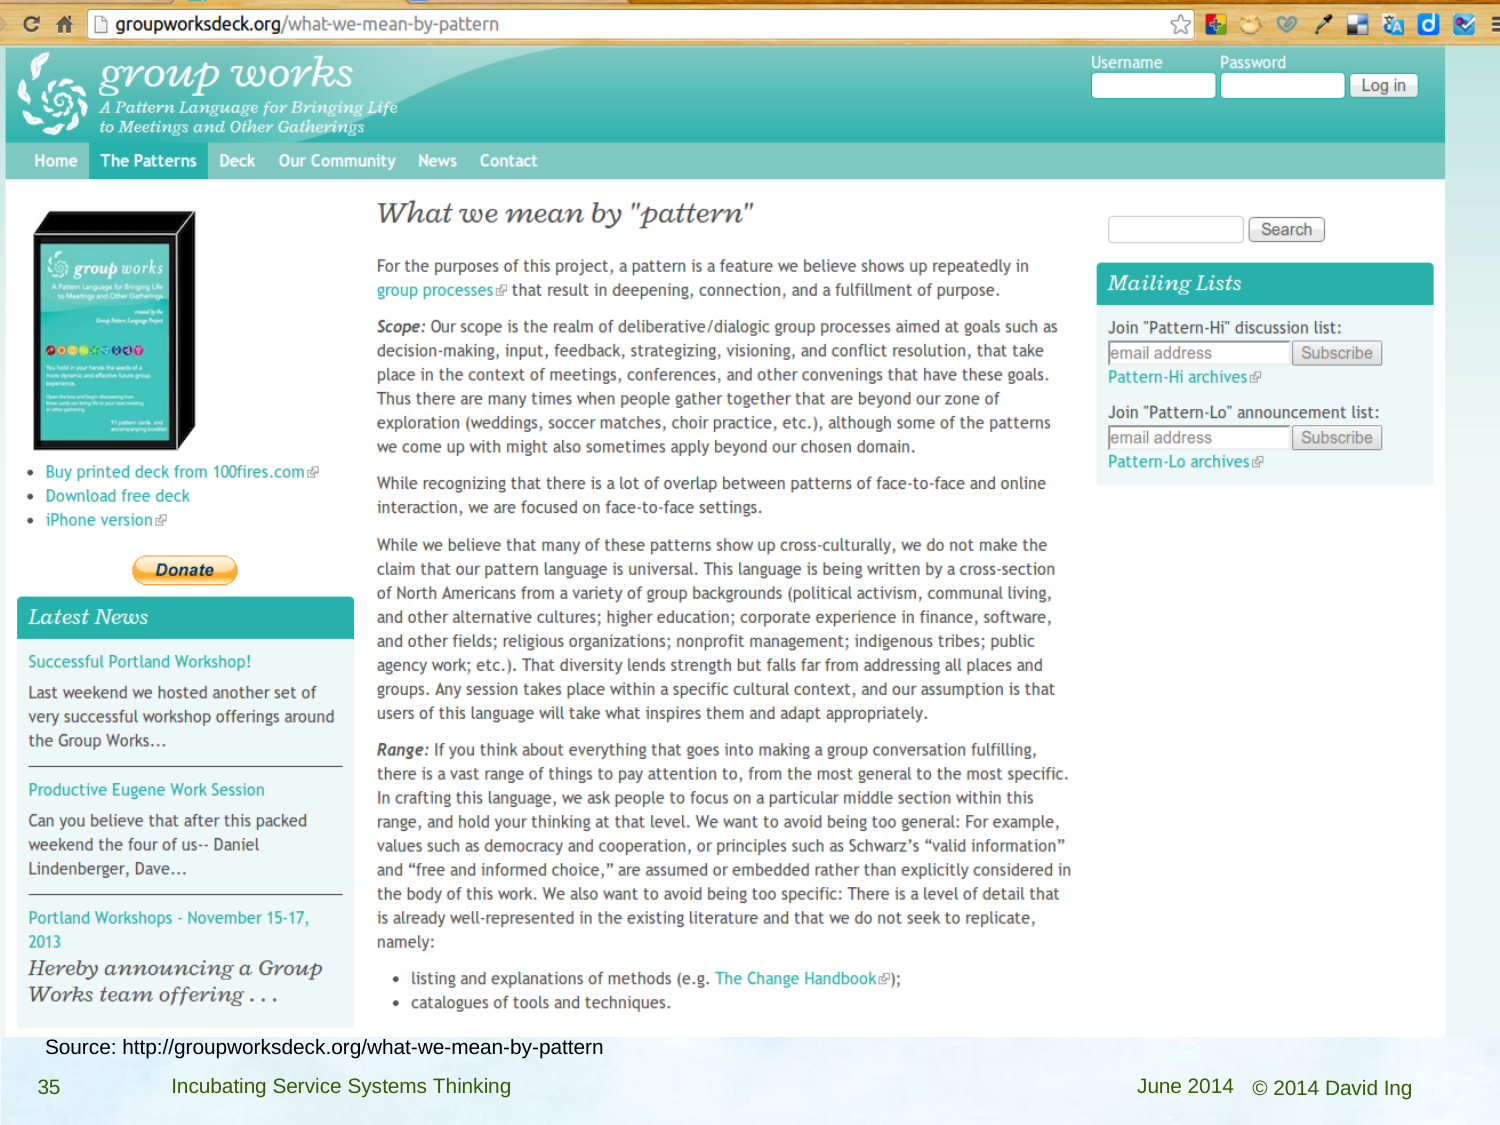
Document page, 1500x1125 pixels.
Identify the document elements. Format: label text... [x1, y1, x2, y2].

picture [0, 0, 1500, 1125]
text_box Source: http://groupworksdeck.org/what-we-mean-by-pattern [30, 1037, 1426, 1088]
